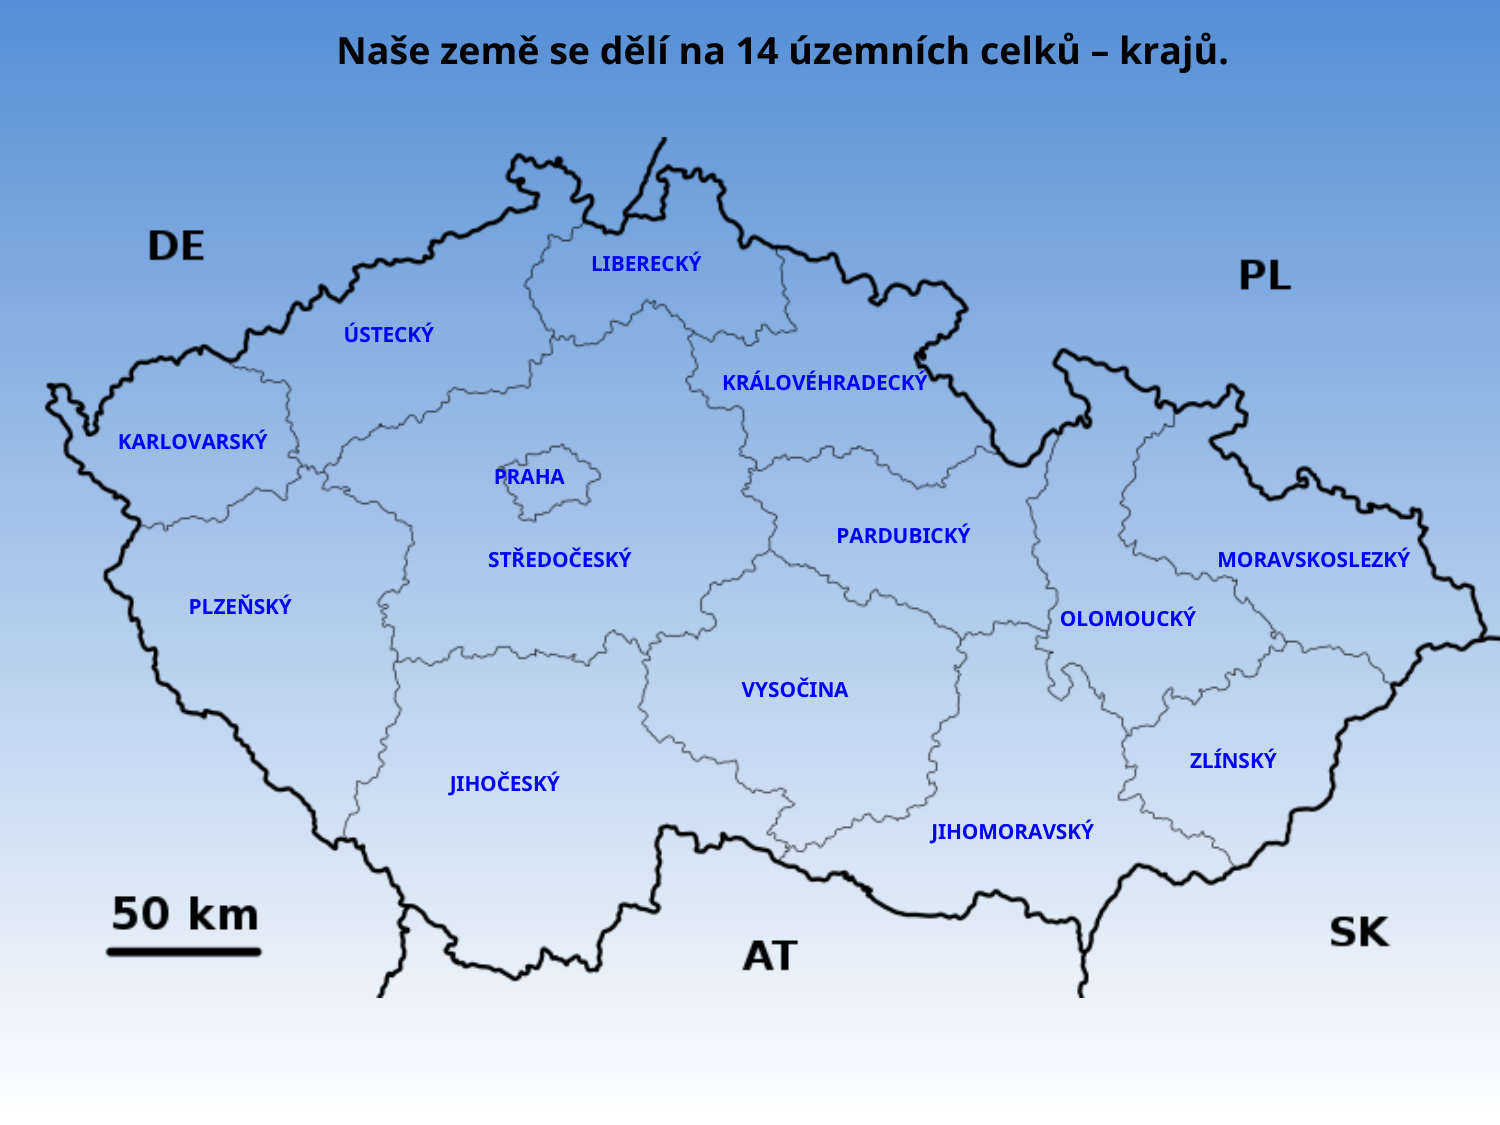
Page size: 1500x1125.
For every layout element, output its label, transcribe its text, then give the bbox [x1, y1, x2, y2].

picture [29, 137, 1500, 998]
text_box ÚSTECKÝ [328, 314, 450, 358]
text_box ZLÍNSKÝ [1175, 739, 1292, 784]
text_box PLZEŇSKÝ [174, 586, 307, 630]
text_box STŘEDOČESKÝ [473, 538, 647, 583]
text_box OLOMOUCKÝ [1044, 597, 1212, 642]
text_box KRÁLOVÉHRADECKÝ [707, 361, 943, 406]
text_box JIHOMORAVSKÝ [916, 810, 1110, 855]
text_box Naše země se dělí na 14 územních celků – krajů. [321, 18, 1246, 80]
text_box VYSOČINA [726, 668, 864, 713]
text_box MORAVSKOSLEZKÝ [1202, 538, 1426, 583]
text_box JIHOČESKÝ [435, 763, 575, 807]
text_box LIBERECKÝ [576, 243, 717, 288]
text_box PRAHA [478, 456, 580, 500]
text_box KARLOVARSKÝ [103, 420, 283, 465]
text_box PARDUBICKÝ [821, 515, 986, 560]
